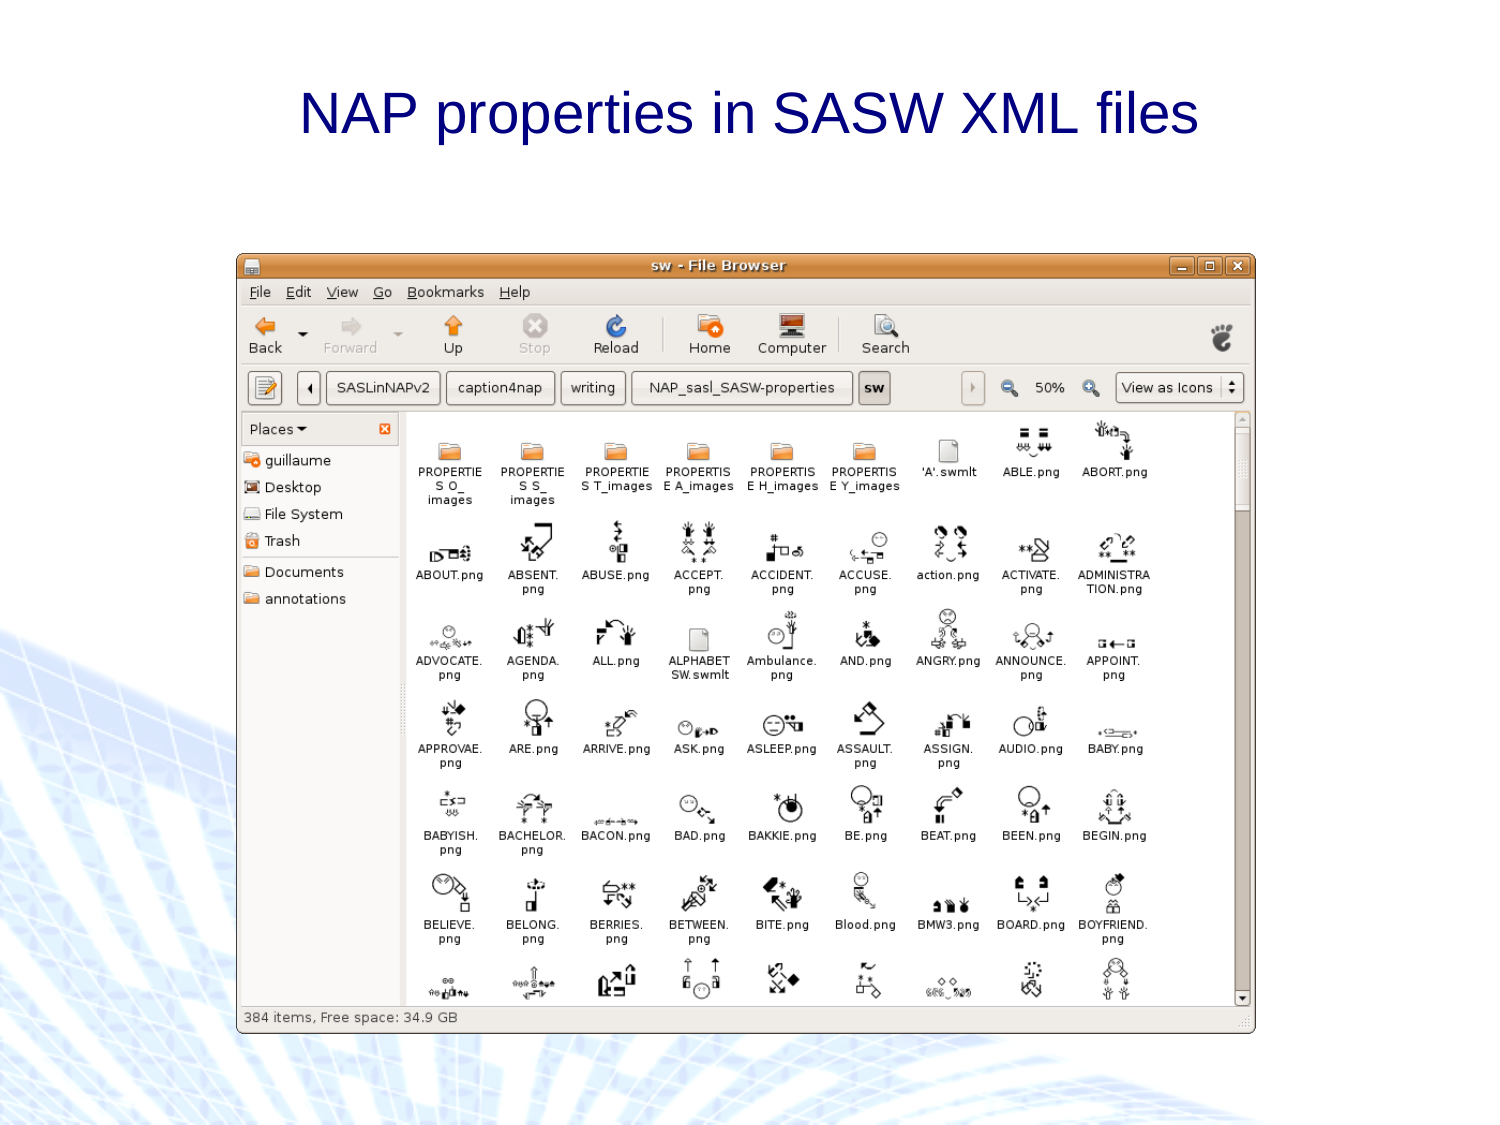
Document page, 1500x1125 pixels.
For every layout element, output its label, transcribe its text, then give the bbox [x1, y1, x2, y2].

picture [0, 253, 1306, 1125]
title NAP properties in SASW XML files [112, 19, 1388, 207]
